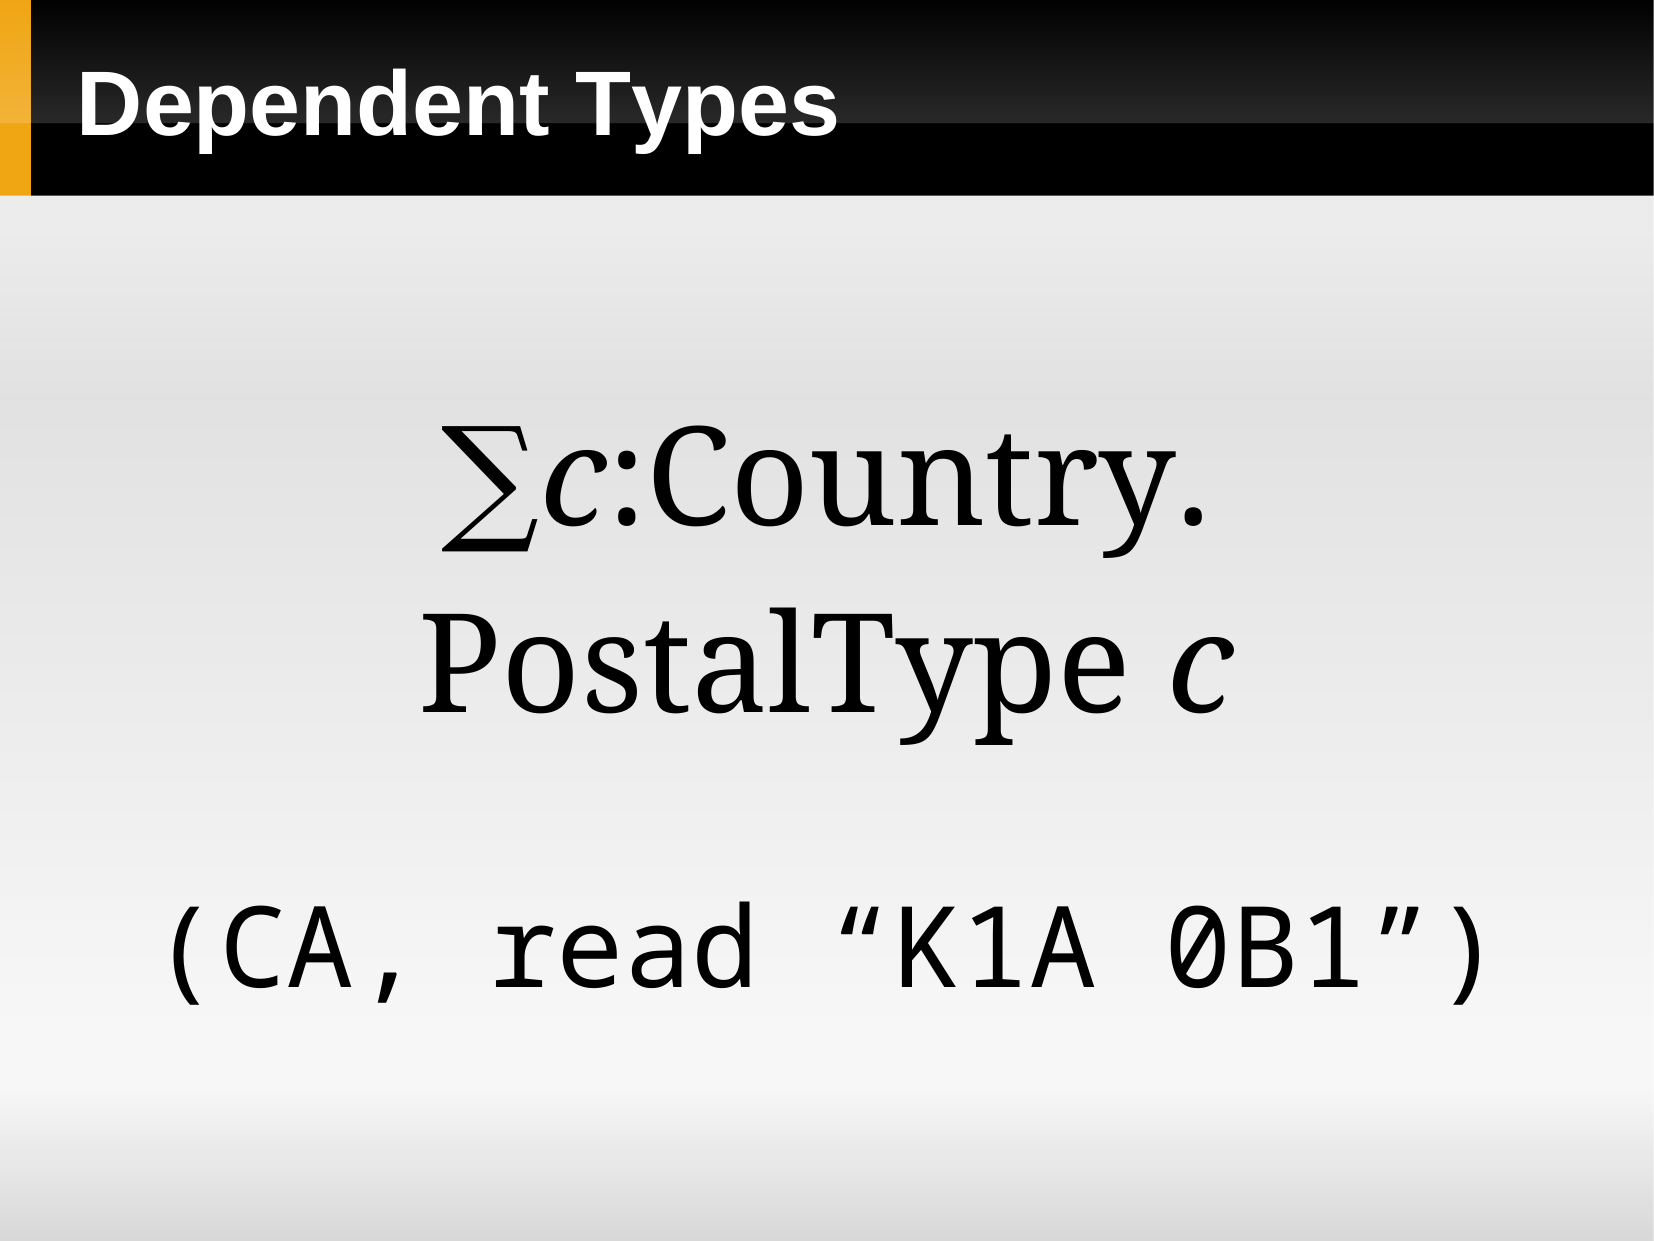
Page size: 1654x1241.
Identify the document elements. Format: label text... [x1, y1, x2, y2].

subtitle ∑c:Country. PostalType c (CA, read “K1A 0B1”) [82, 297, 1571, 1102]
title Dependent Types [76, 0, 1565, 208]
picture [0, 0, 1654, 1241]
